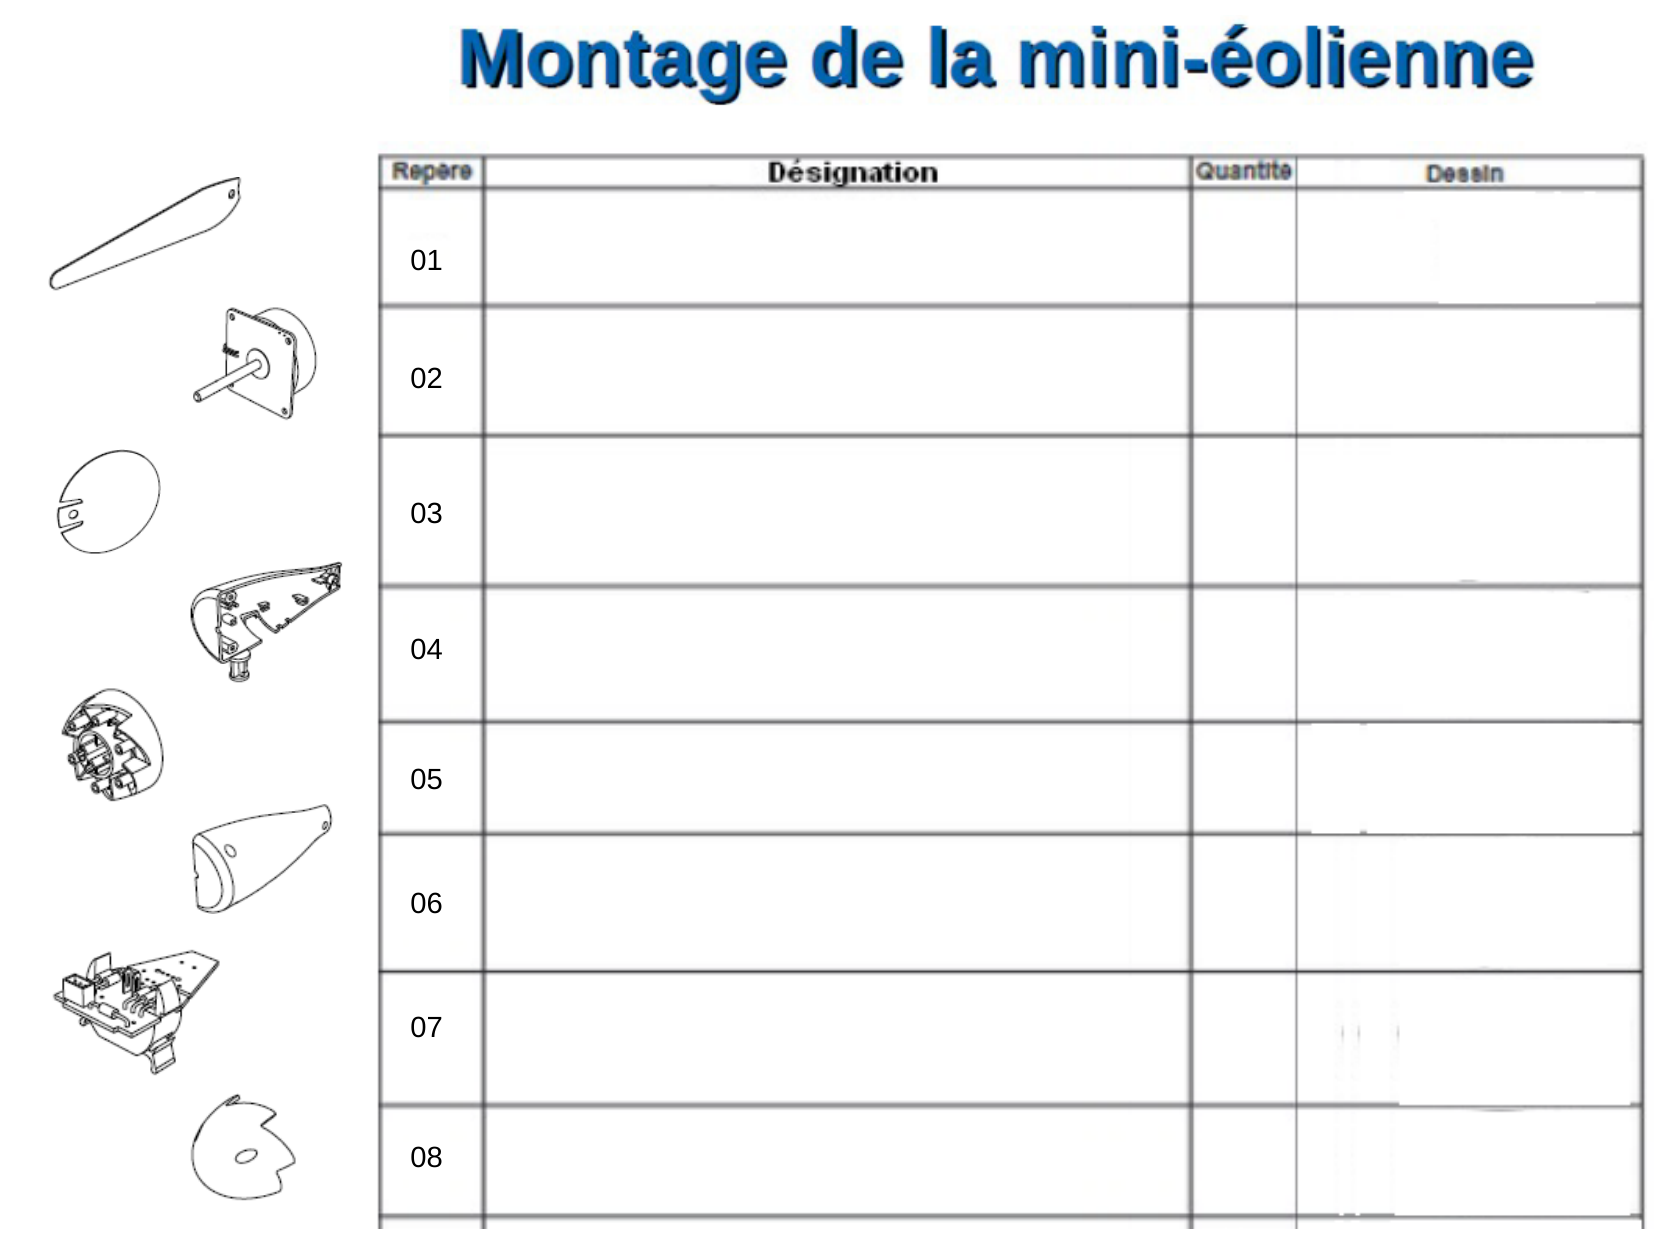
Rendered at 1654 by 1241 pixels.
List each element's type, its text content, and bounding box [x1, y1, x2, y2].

picture [420, 15, 1574, 113]
picture [188, 1092, 299, 1205]
picture [372, 141, 1654, 1229]
picture [188, 560, 348, 686]
text_box 01 [395, 236, 467, 284]
picture [188, 803, 338, 914]
picture [47, 177, 246, 292]
picture [59, 684, 170, 806]
text_box 07 [395, 1003, 467, 1052]
text_box 02 [395, 354, 467, 402]
text_box 05 [395, 755, 467, 804]
text_box 06 [395, 879, 467, 928]
picture [47, 944, 223, 1080]
picture [188, 302, 331, 426]
text_box 03 [395, 490, 467, 538]
picture [52, 448, 166, 556]
text_box 08 [395, 1133, 467, 1182]
text_box 04 [395, 625, 467, 674]
